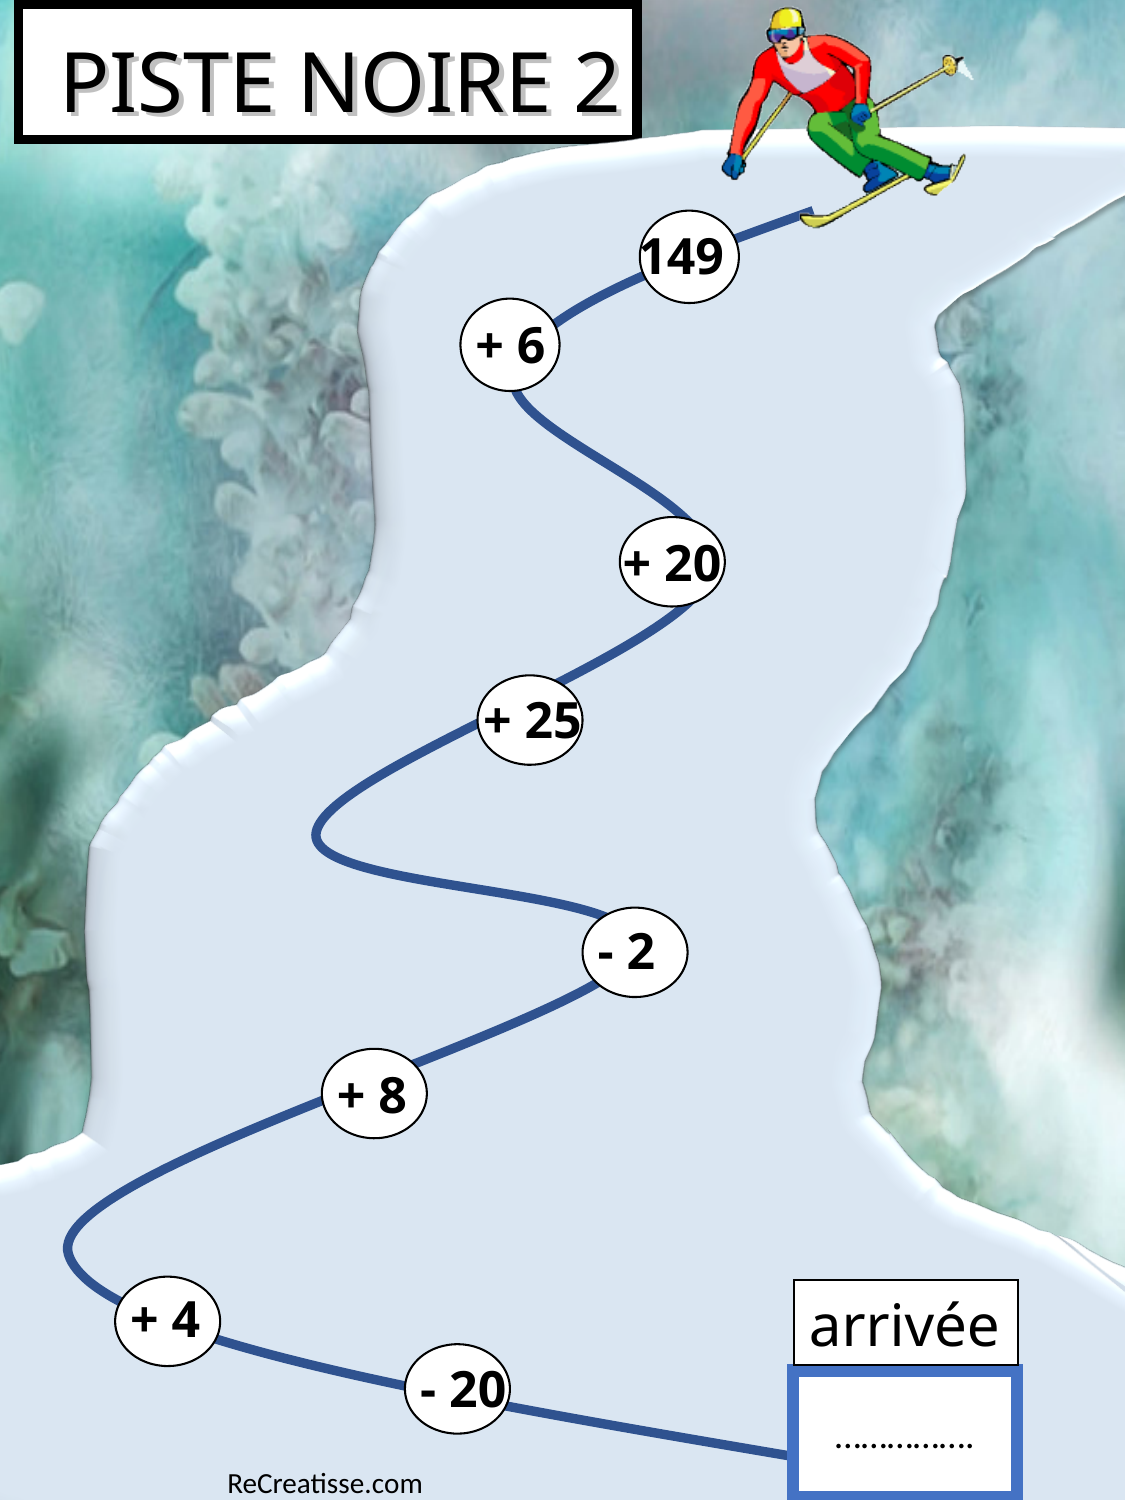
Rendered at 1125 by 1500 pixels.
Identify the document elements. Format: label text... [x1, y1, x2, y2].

text_box [483, 298, 537, 306]
text_box ……………. [793, 1370, 1017, 1497]
text_box [664, 211, 681, 217]
text_box [498, 756, 562, 765]
text_box [431, 1344, 484, 1350]
text_box + 6 [460, 306, 608, 381]
text_box [612, 907, 658, 912]
text_box ReCreatisse.com [213, 1456, 438, 1500]
text_box arrivée [794, 1280, 1018, 1365]
text_box + 4 [115, 1280, 263, 1355]
picture [0, 0, 1125, 1500]
text_box [133, 1355, 203, 1367]
text_box - 2 [583, 912, 730, 987]
text_box [479, 381, 541, 392]
text_box [644, 517, 701, 524]
text_box [643, 599, 702, 607]
text_box [657, 292, 722, 304]
text_box [601, 987, 669, 998]
text_box [345, 1048, 403, 1056]
text_box - 20 [405, 1350, 553, 1425]
text_box [426, 1425, 489, 1434]
text_box [345, 1131, 403, 1139]
text_box [147, 1276, 188, 1280]
text_box + 20 [608, 524, 755, 599]
text_box + 8 [322, 1056, 469, 1131]
text_box [504, 675, 556, 681]
text_box + 25 [468, 681, 616, 756]
text_box 149 [624, 217, 755, 292]
text_box PISTE NOIRE 2 [18, 5, 637, 121]
